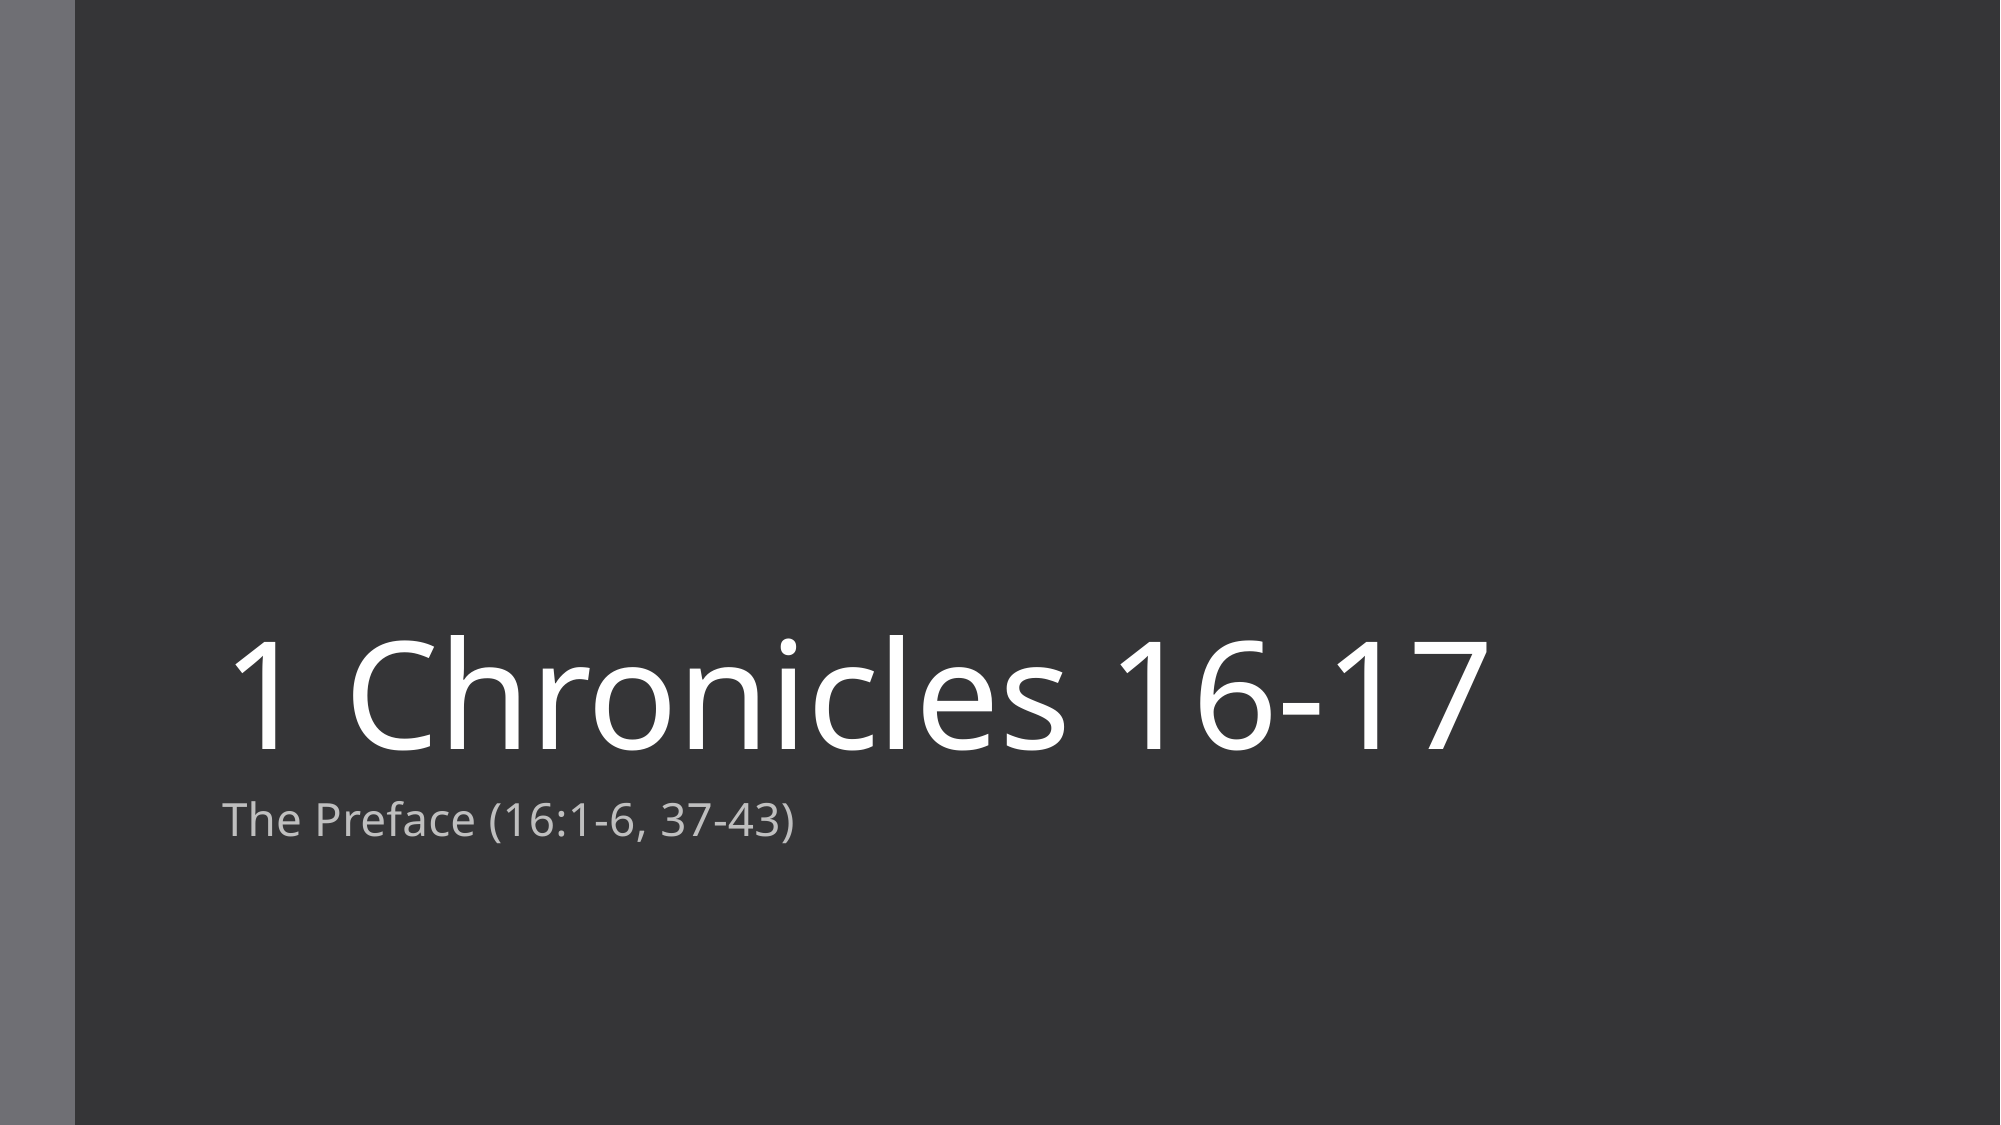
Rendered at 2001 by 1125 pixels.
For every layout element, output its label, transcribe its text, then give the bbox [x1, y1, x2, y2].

title 1 Chronicles 16-17 [206, 124, 1752, 787]
subtitle The Preface (16:1-6, 37-43) [206, 787, 1752, 1066]
